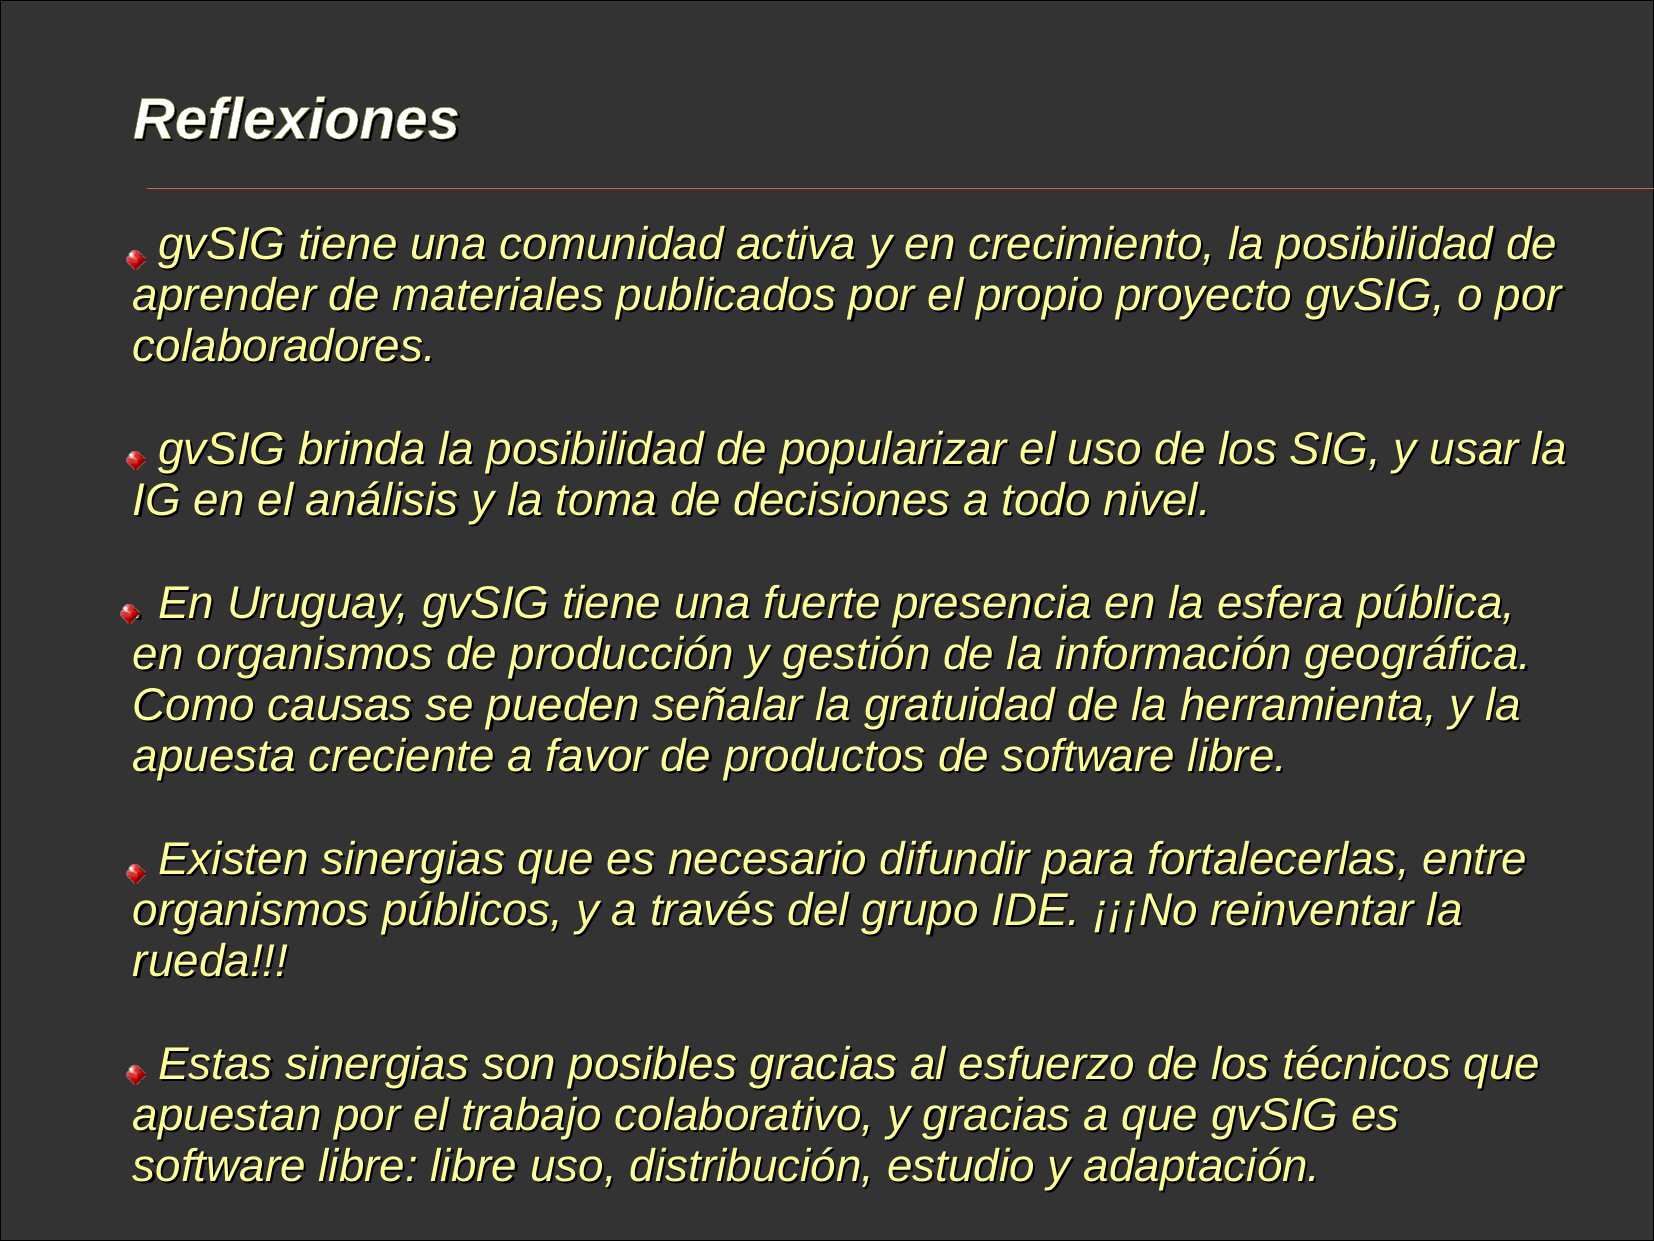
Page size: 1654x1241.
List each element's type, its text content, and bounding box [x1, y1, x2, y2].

picture [126, 250, 146, 270]
picture [126, 451, 146, 471]
picture [126, 864, 146, 884]
text_box Reflexiones [118, 78, 1536, 169]
text_box [0, 0, 1654, 1241]
text_box . gvSIG tiene una comunidad activa y en crecimiento, la posibilidad de aprender de materiales publicados por el propio proyecto gvSIG, o por colaboradores. . gvSIG brinda la posibilidad de popularizar el uso de los SIG, y usar la IG en el análisis y la toma de decisiones a todo nivel. . En Uruguay, gvSIG tiene una fuerte presencia en la esfera pública, en organismos de producción y gestión de la información geográfica. Como causas se pueden señalar la gratuidad de la herramienta, y la apuesta creciente a favor de productos de software libre. . Existen sinergias que es necesario difundir para fortalecerlas, entre organismos públicos, y a través del grupo IDE. ¡¡¡No reinventar la rueda!!! . Estas sinergias son posibles gracias al esfuerzo de los técnicos que apuestan por el trabajo colaborativo, y gracias a que gvSIG es software libre: libre uso, distribución, estudio y adaptación. [118, 210, 1595, 1200]
picture [126, 1065, 146, 1085]
picture [120, 604, 140, 624]
